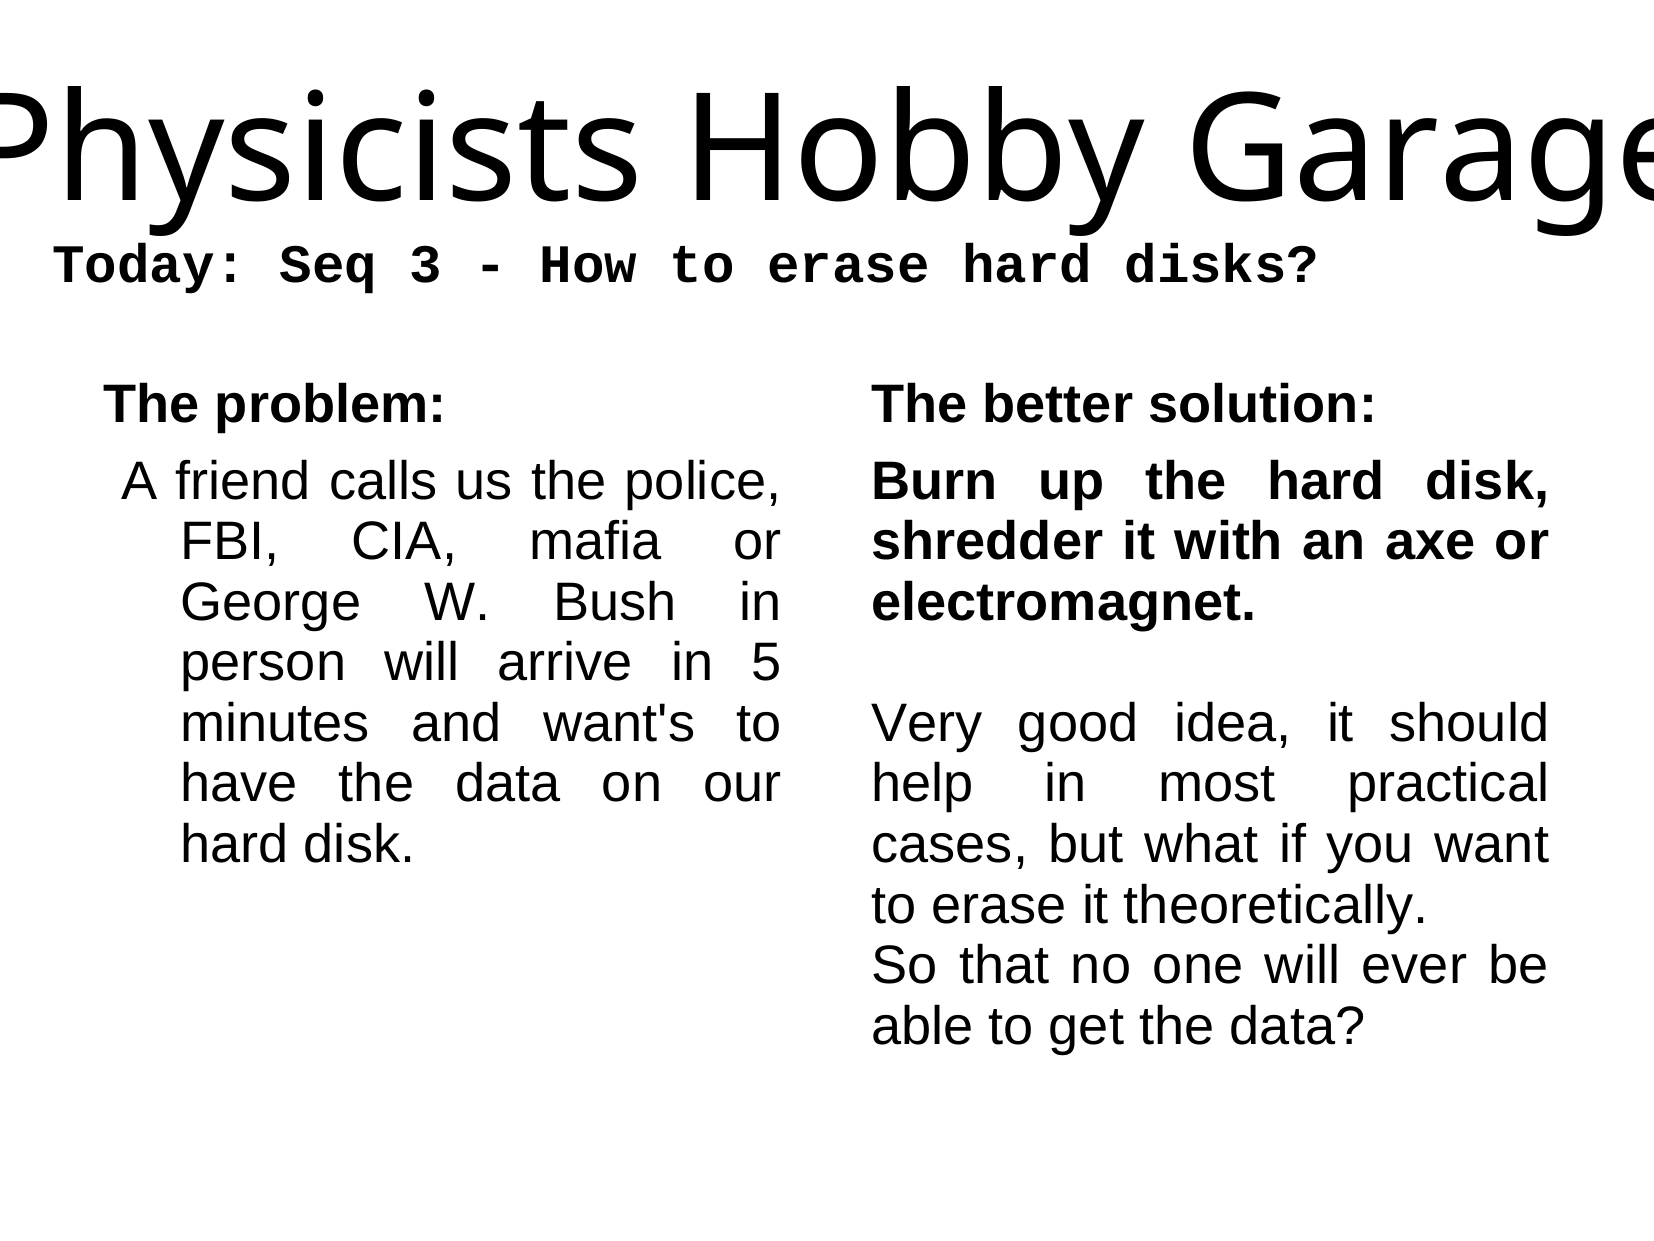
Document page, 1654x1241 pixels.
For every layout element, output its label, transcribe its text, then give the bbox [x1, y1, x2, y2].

text_box The better solution: [856, 366, 1565, 442]
text_box A friend calls us the police, FBI, CIA, mafia or George W. Bush in person will arrive in 5 minutes and want's to have the data on our hard disk. [88, 442, 798, 1152]
text_box Today: Seq 3 - How to erase hard disks? [37, 231, 1335, 307]
text_box The problem: [88, 366, 798, 442]
text_box Physicists Hobby Garage [35, 32, 1631, 231]
text_box Burn up the hard disk, shredder it with an axe or electromagnet. Very good idea, it should help in most practical cases, but what if you want to erase it theoretically. So that no one will ever be able to get the data? [856, 442, 1565, 1152]
